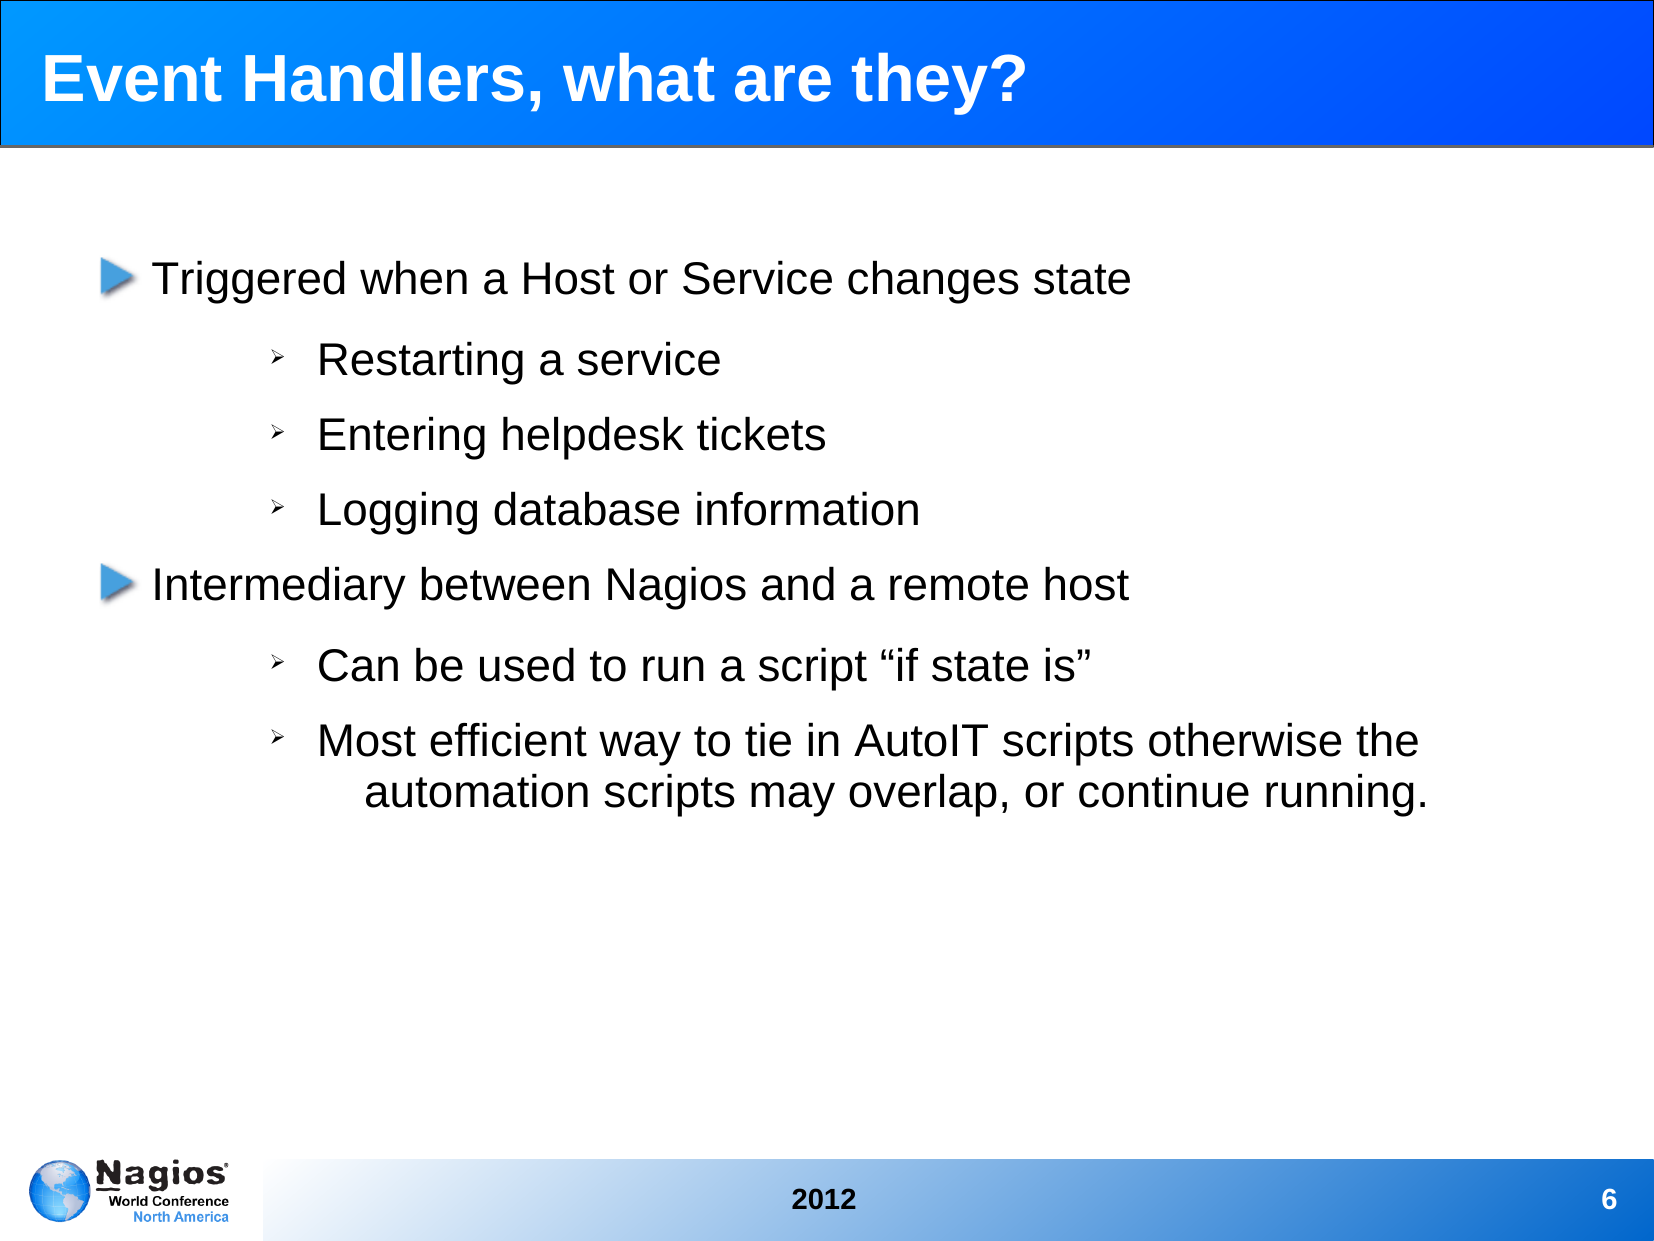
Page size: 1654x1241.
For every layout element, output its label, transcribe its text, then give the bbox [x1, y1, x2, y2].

title Event Handlers, what are they? [41, 0, 1248, 211]
list Triggered when a Host or Service changes state Restarting a service Entering helpdesk tickets Logging database information Intermediary between Nagios and a remote host Can be used to run a script “if state is” Most efficient way to tie in AutoIT scripts otherwise the automation scripts may overlap, or continue running. [80, 253, 1569, 1072]
picture [29, 1159, 229, 1235]
